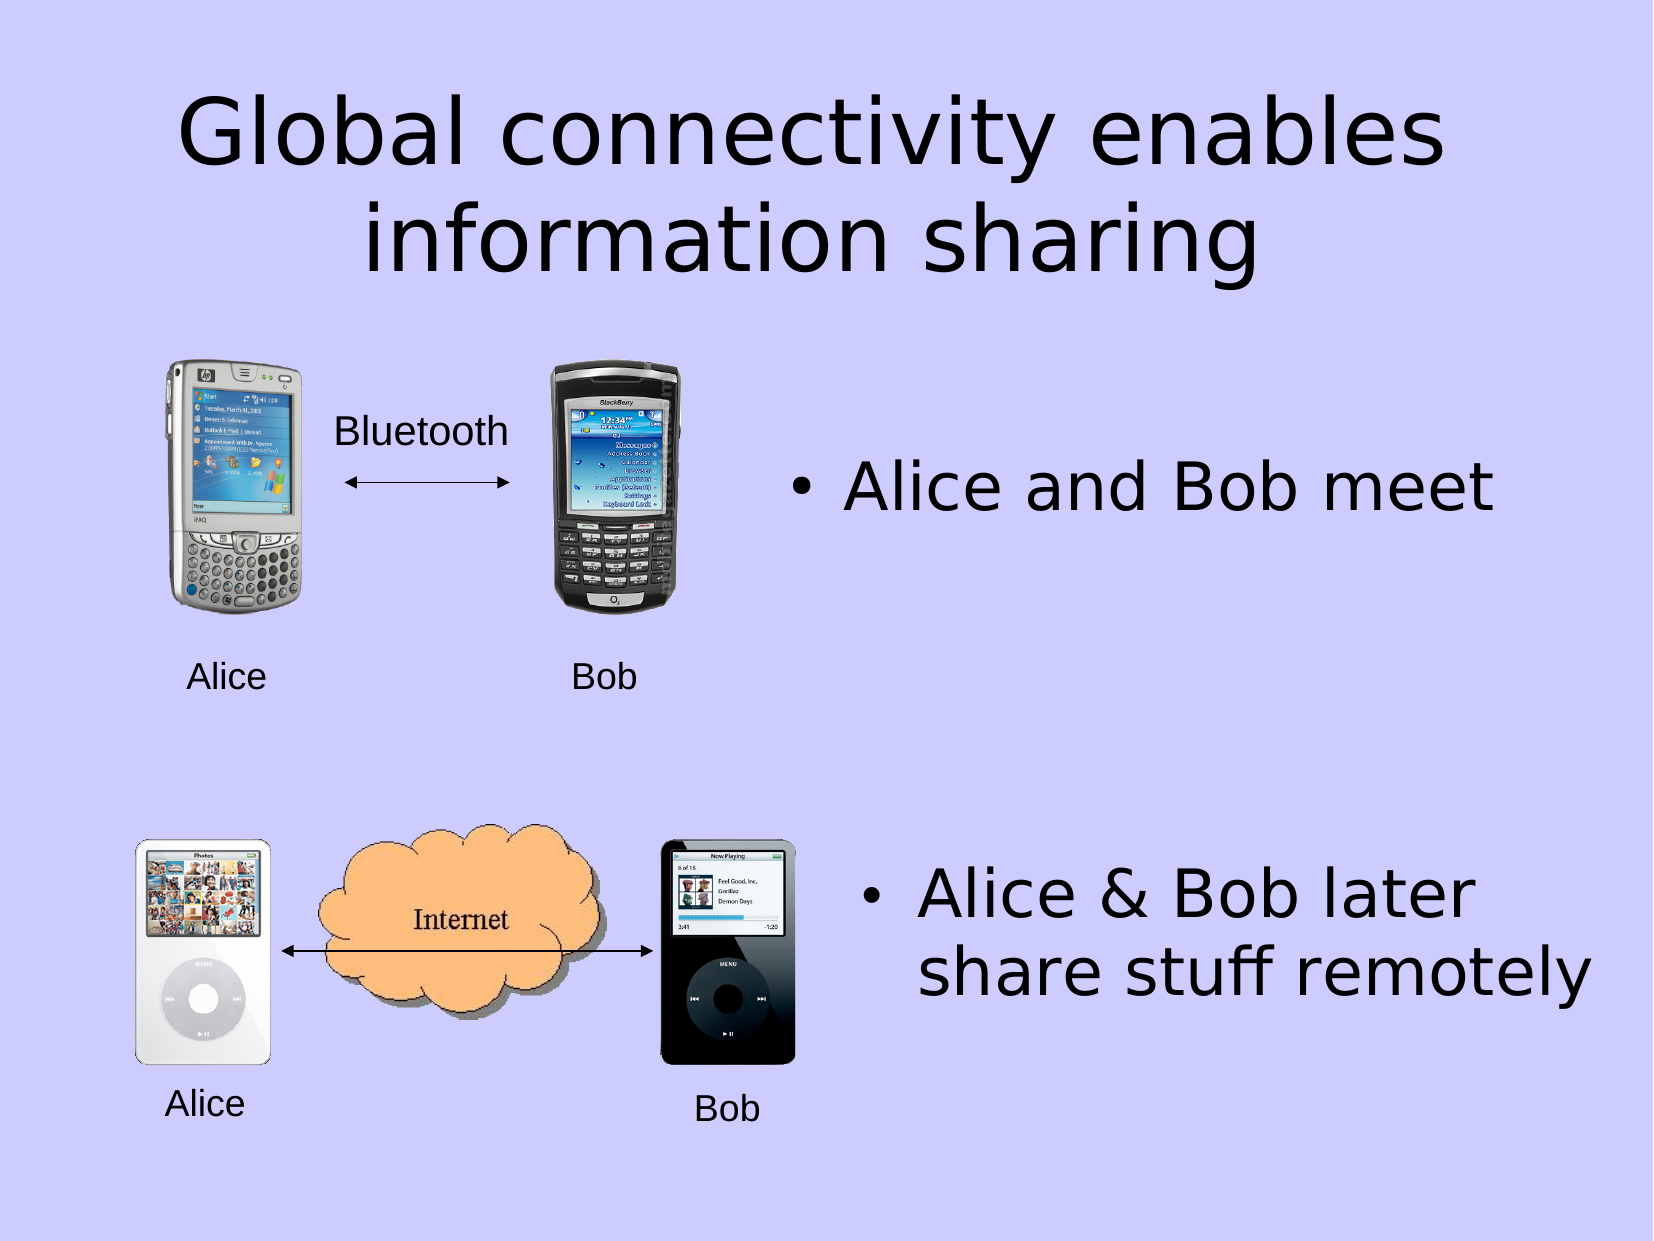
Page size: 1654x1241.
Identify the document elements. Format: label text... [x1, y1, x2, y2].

text_box Bob [678, 1080, 776, 1138]
picture [550, 359, 681, 616]
text_box Bluetooth [318, 399, 525, 462]
title Global connectivity enables information sharing [0, 71, 1626, 301]
list Alice and Bob meet [757, 440, 1571, 566]
text_box Alice [149, 1075, 261, 1133]
picture [165, 359, 302, 616]
text_box Alice [171, 647, 282, 706]
picture [660, 839, 796, 1066]
picture [318, 824, 607, 950]
picture [318, 952, 607, 1021]
text_box Bob [556, 647, 653, 706]
text_box Alice & Bob later share stuff remotely [846, 848, 1621, 1080]
picture [135, 839, 271, 1066]
